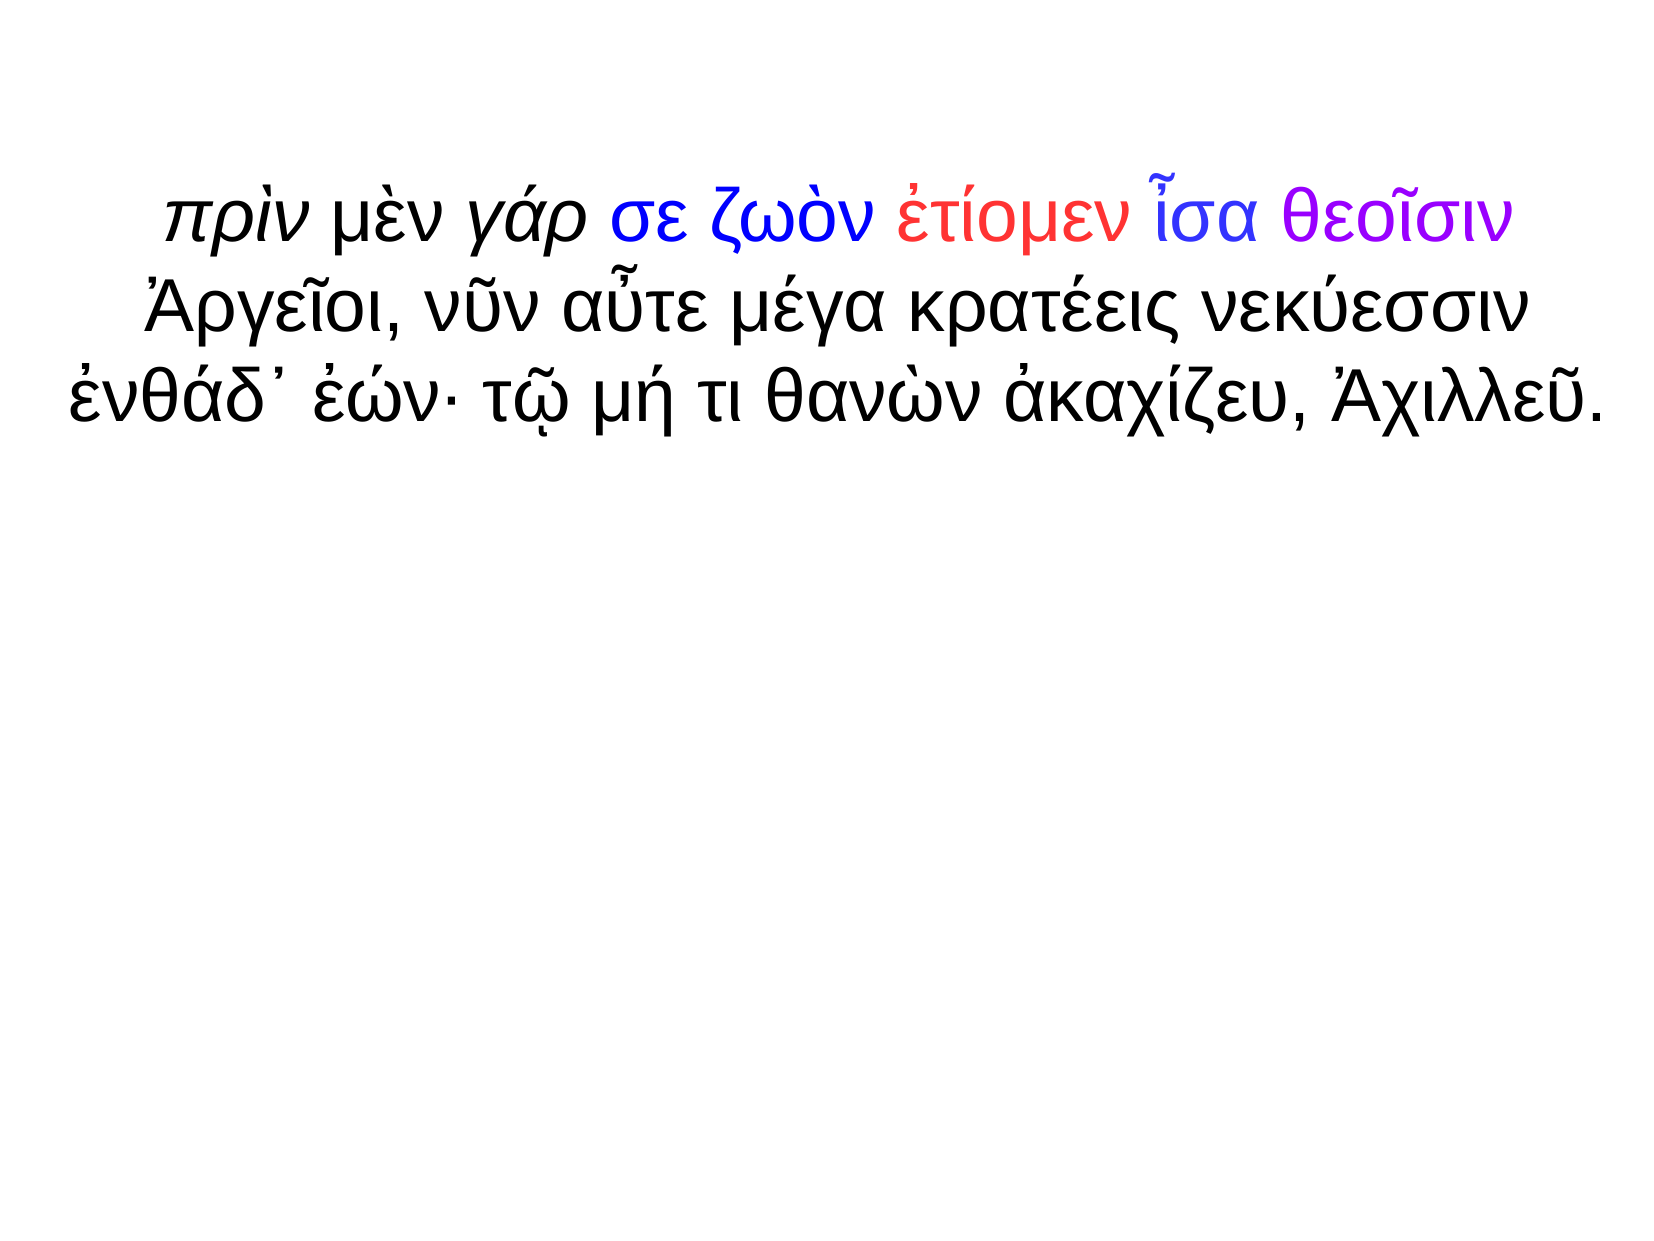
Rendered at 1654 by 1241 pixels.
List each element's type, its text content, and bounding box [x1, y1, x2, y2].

title πρὶν μὲν γάρ σε ζωὸν ἐτίομεν ἶσα θεοῖσιν Ἀργεῖοι, νῦν αὖτε μέγα κρατέεις νεκύεσσιν ἐνθάδ᾽ ἐών· τῷ μή τι θανὼν ἀκαχίζευ, Ἀχιλλεῦ. [47, 70, 1630, 532]
